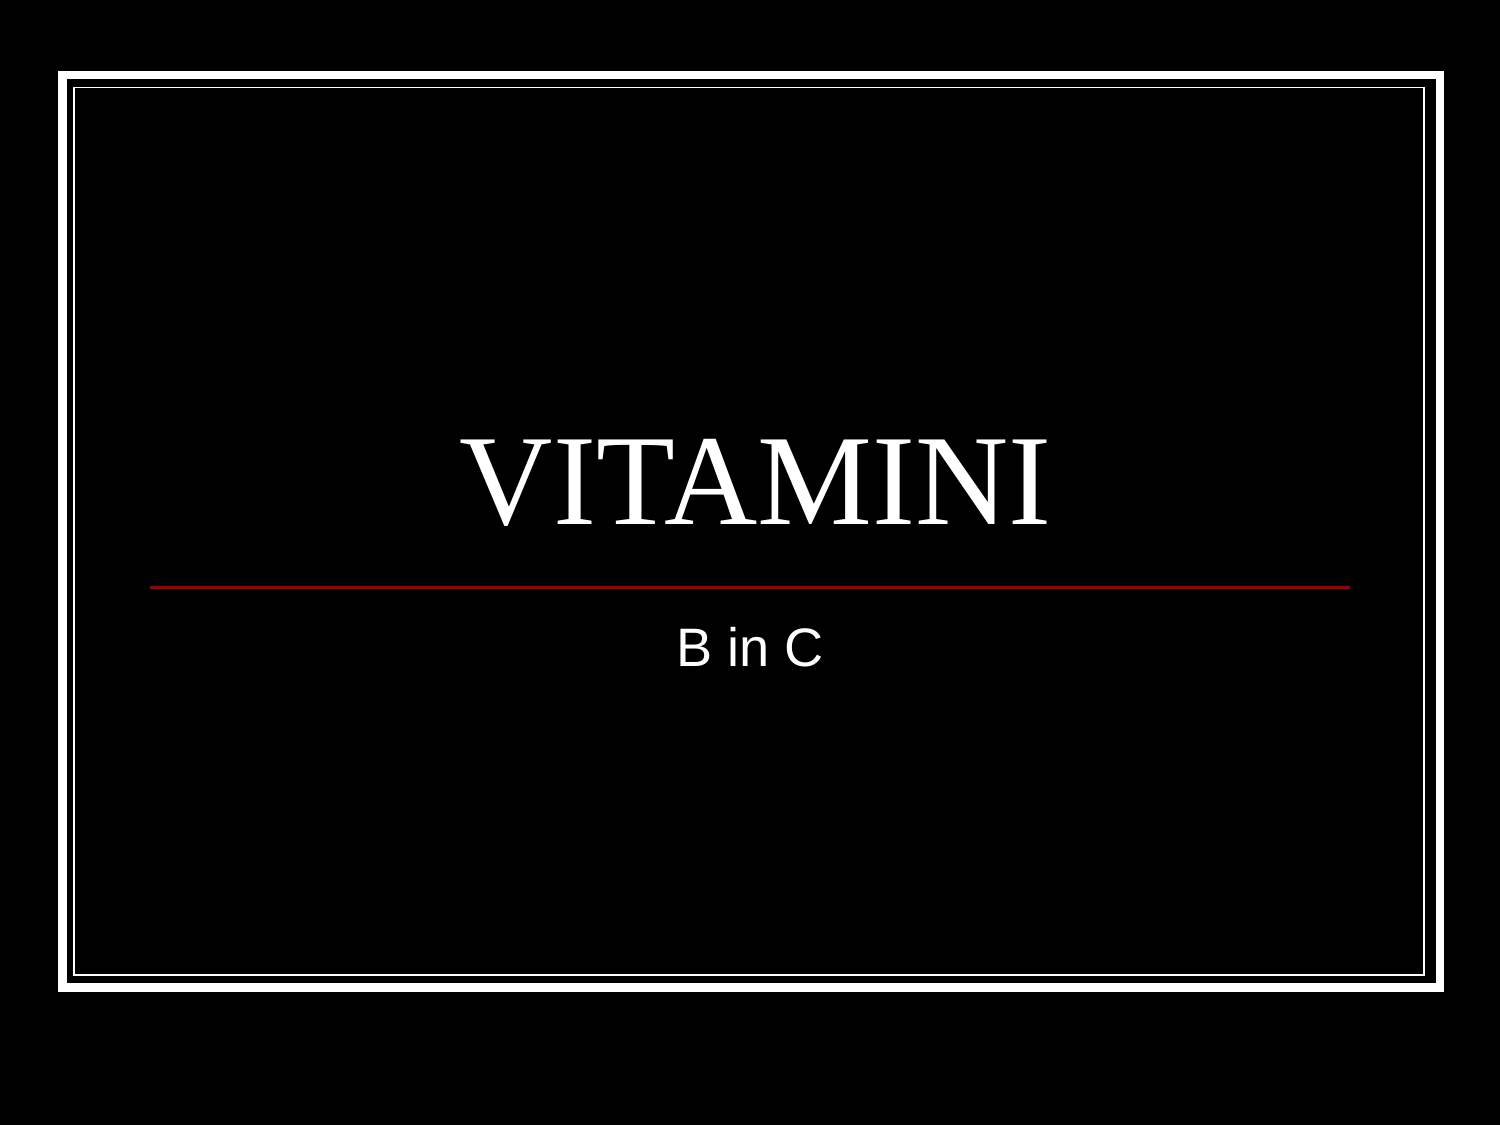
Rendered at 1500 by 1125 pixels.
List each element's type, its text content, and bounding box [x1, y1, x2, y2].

subtitle B in C [225, 612, 1275, 920]
title VITAMINI [200, 137, 1313, 558]
